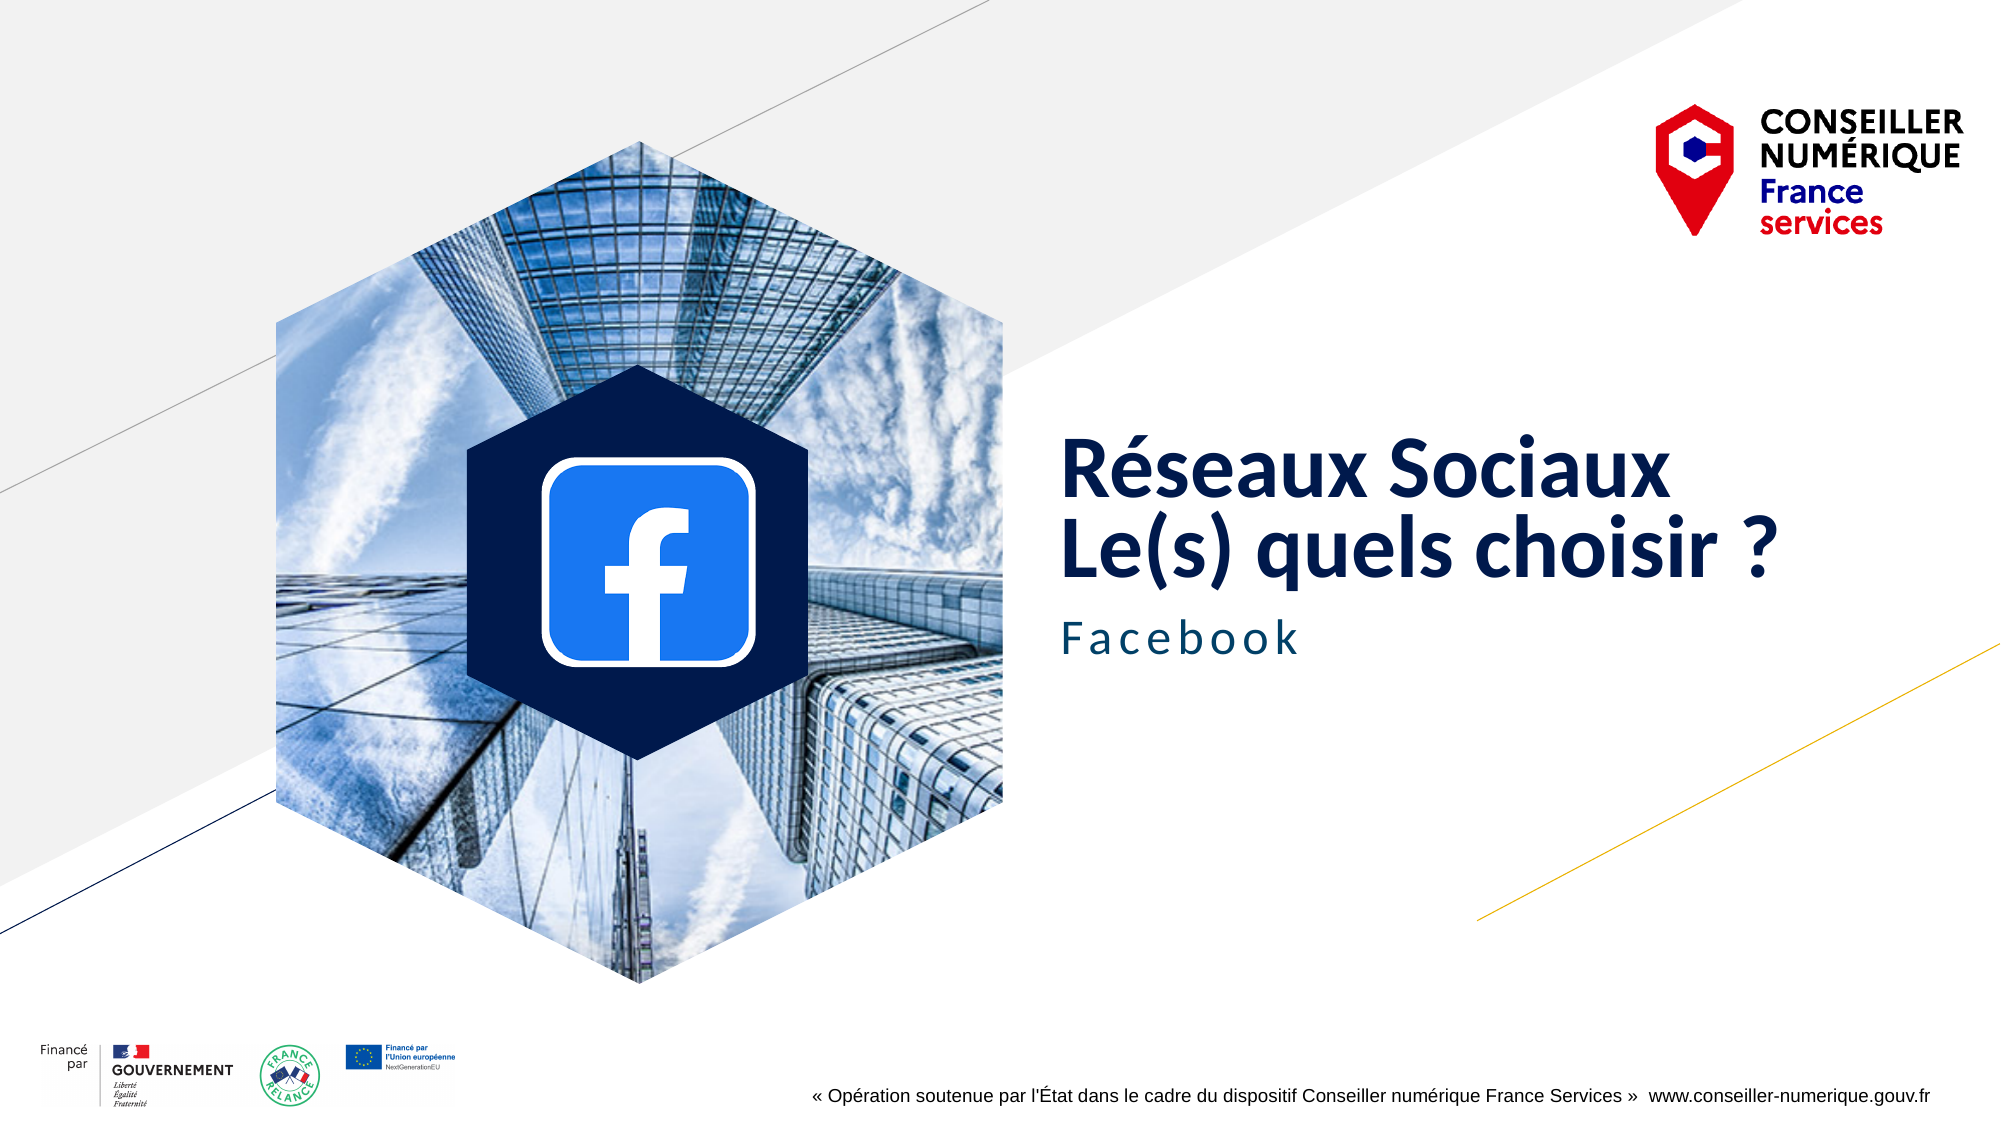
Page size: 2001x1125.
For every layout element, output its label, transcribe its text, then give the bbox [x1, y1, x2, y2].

text_box [276, 141, 1003, 984]
subtitle Facebook [1045, 597, 1843, 804]
picture [41, 1044, 455, 1107]
picture [1624, 72, 1994, 266]
text_box « Opération soutenue par l'État dans le cadre du dispositif Conseiller numérique France Services » www.conseiller-numerique.gouv.fr [797, 1077, 2000, 1114]
title Réseaux Sociaux Le(s) quels choisir ? [1045, 329, 1842, 595]
